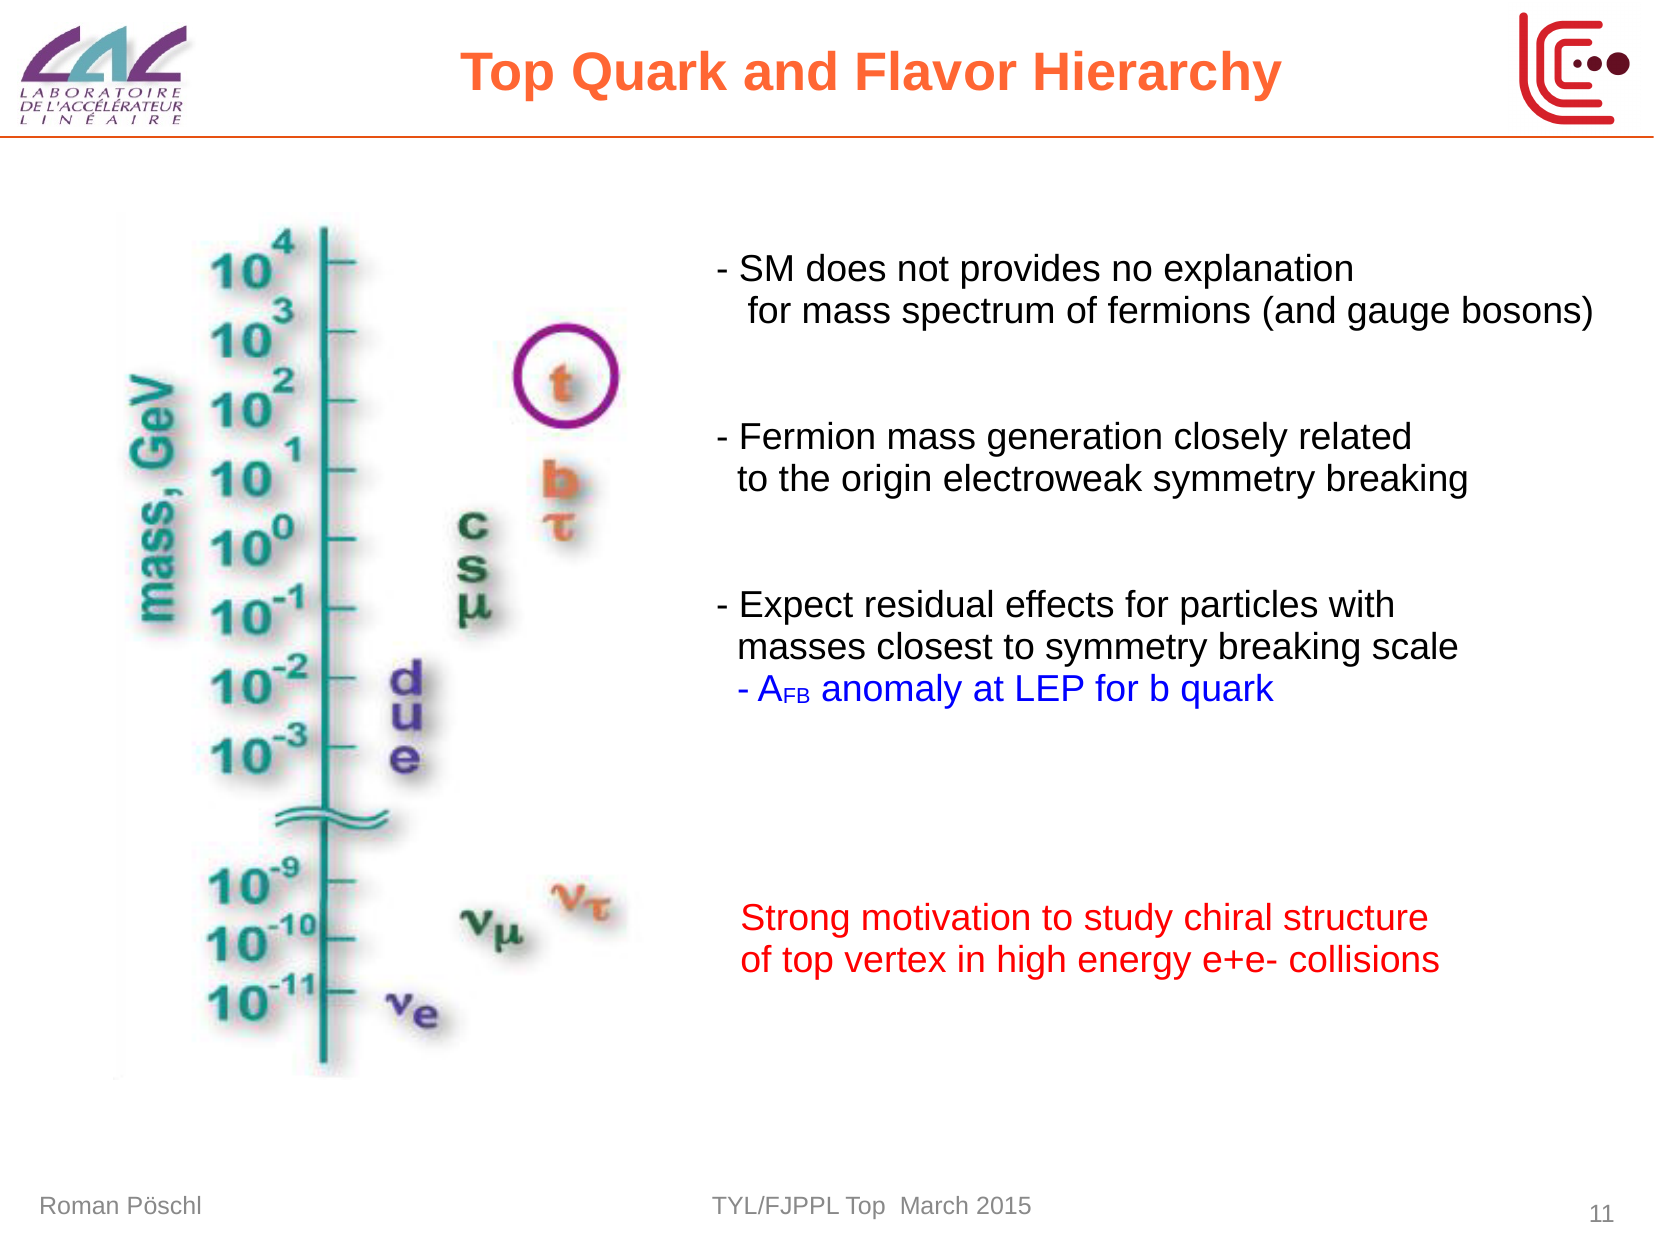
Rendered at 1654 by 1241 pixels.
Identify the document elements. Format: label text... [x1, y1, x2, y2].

picture [113, 212, 646, 1081]
text_box - SM does not provides no explanation for mass spectrum of fermions (and gauge bosons) - Fermion mass generation closely related to the origin electroweak symmetry breaking - Expect residual effects for particles with masses closest to symmetry breaking scale - AFB anomaly at LEP for b quark [701, 240, 1617, 808]
picture [1508, 2, 1641, 135]
picture [17, 22, 199, 127]
text_box Strong motivation to study chiral structure of top vertex in high energy e+e- collisions [725, 808, 1579, 988]
title Top Quark and Flavor Hierarchy [128, 29, 1617, 113]
